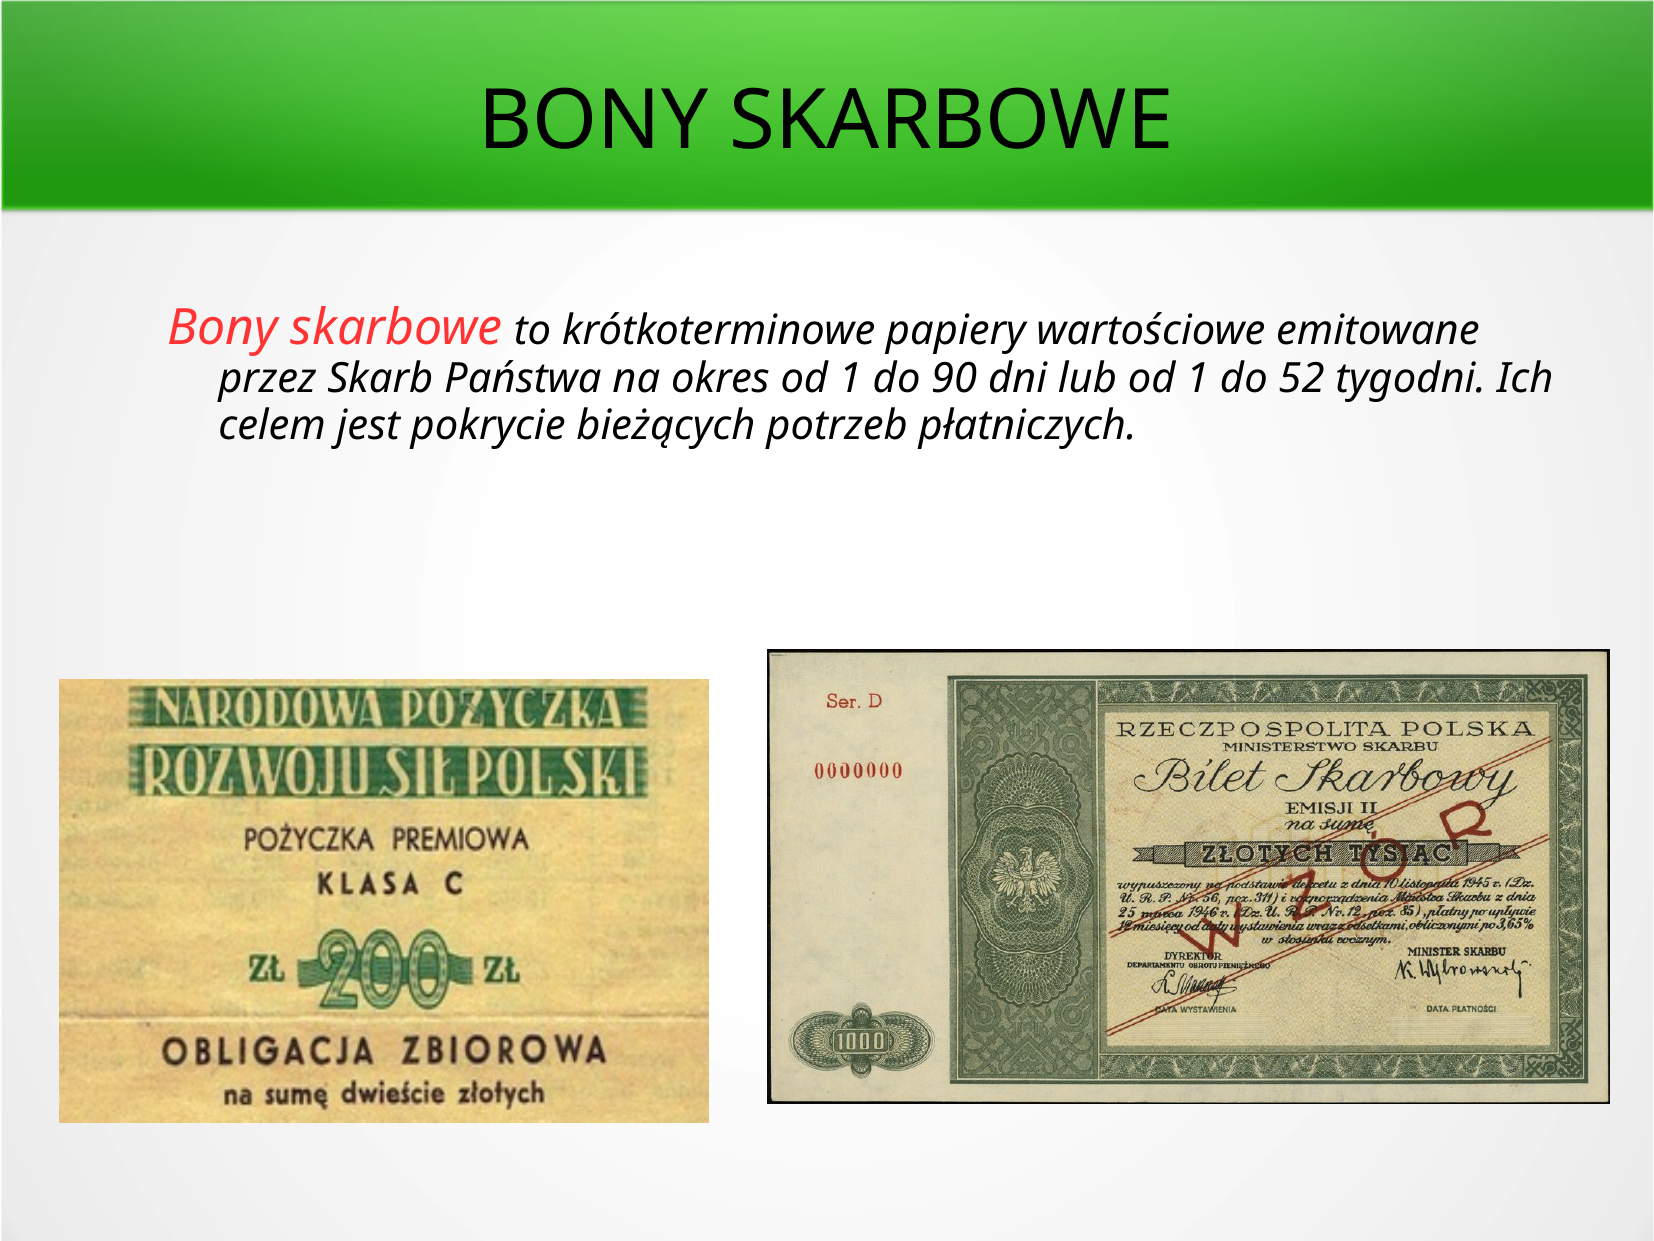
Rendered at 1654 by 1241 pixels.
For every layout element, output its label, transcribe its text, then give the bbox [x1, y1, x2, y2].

title BONY SKARBOWE [82, 47, 1571, 189]
picture [767, 649, 1610, 1104]
picture [59, 679, 709, 1123]
list Bony skarbowe to krótkoterminowe papiery wartościowe emitowane przez Skarb Państwa na okres od 1 do 90 dni lub od 1 do 52 tygodni. Ich celem jest pokrycie bieżących potrzeb płatniczych. [76, 295, 1566, 1015]
